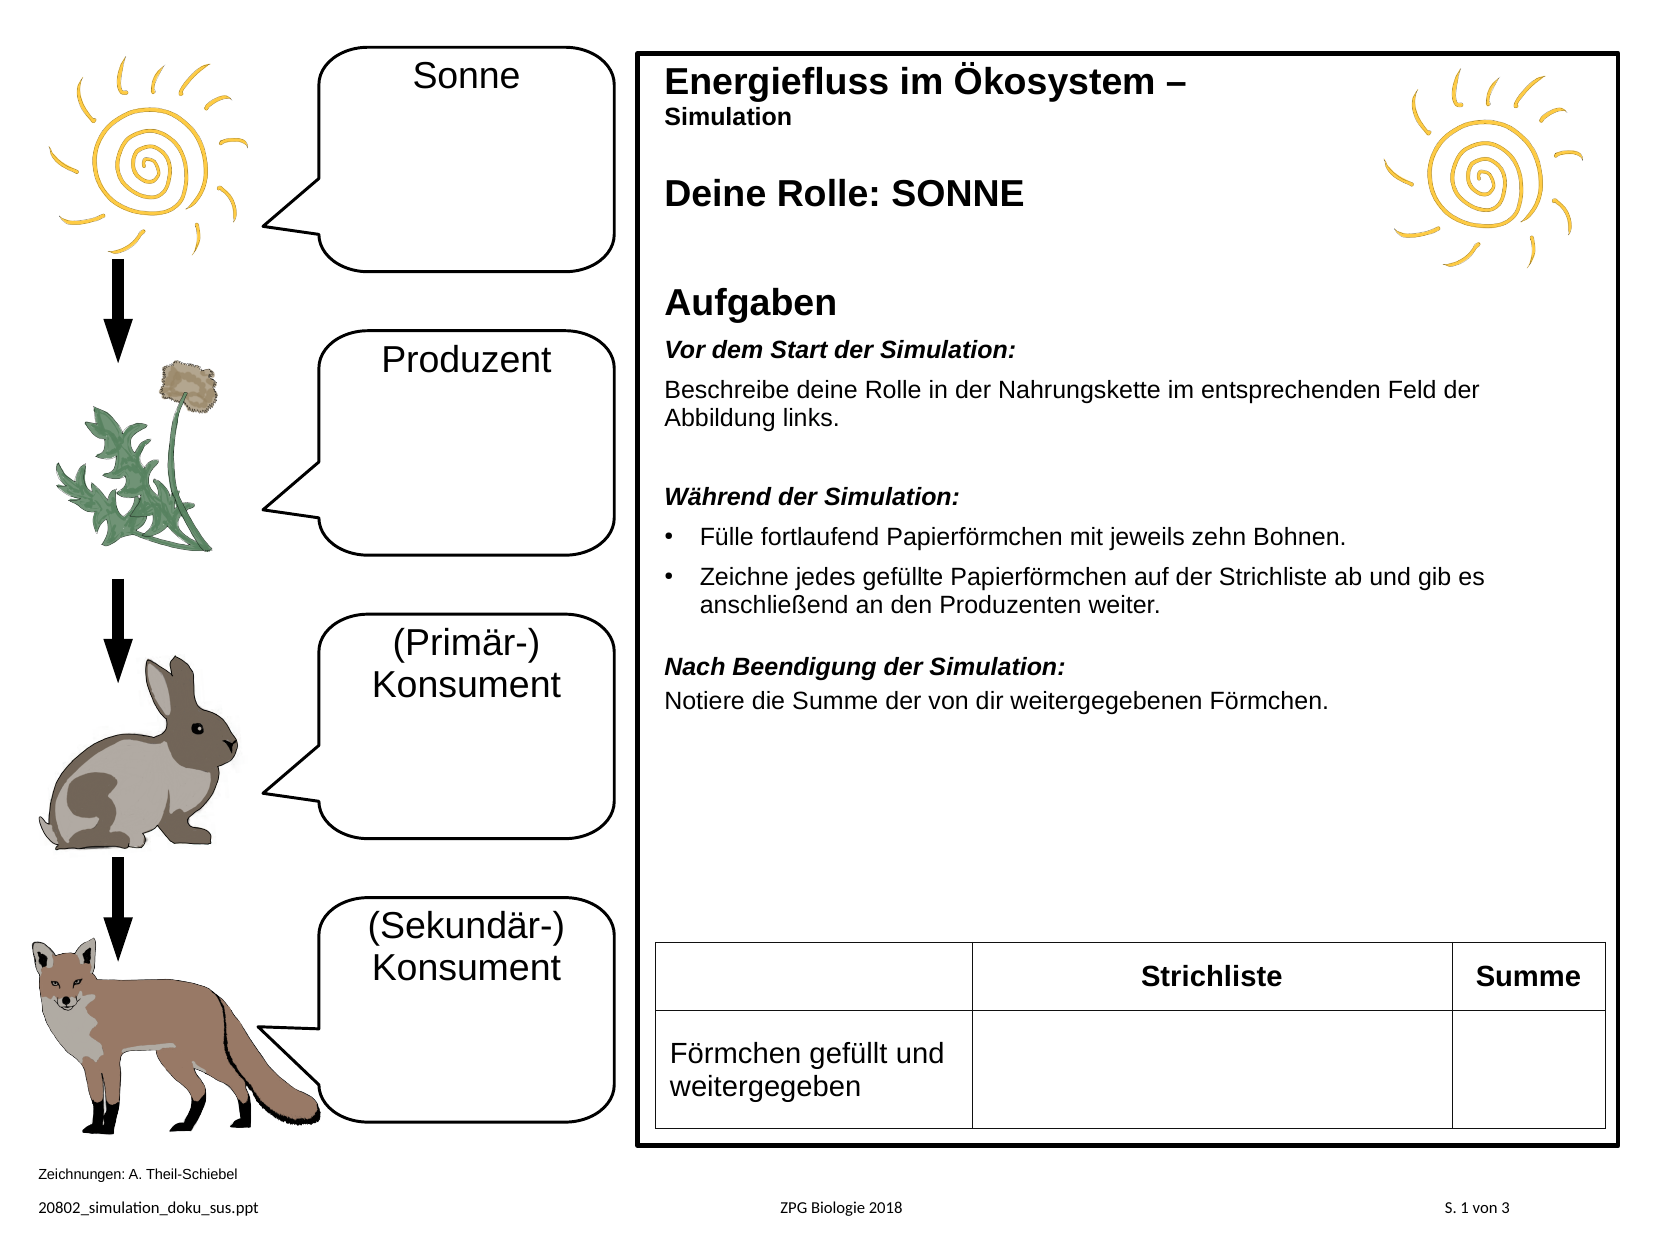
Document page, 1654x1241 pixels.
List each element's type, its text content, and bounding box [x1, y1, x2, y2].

picture [1370, 59, 1595, 274]
text_box (Sekundär-) Konsument [258, 897, 615, 1123]
table_header [656, 943, 972, 1010]
table_cell Förmchen gefüllt und weitergegeben [656, 1011, 972, 1128]
table_cell [1453, 1011, 1605, 1128]
text_box Energiefluss im Ökosystem – Simulation Deine Rolle: SONNE [649, 53, 1335, 223]
table_cell [973, 1011, 1452, 1128]
table_header Summe [1453, 943, 1605, 1010]
text_box (Primär-) Konsument [262, 614, 615, 839]
picture [26, 931, 323, 1140]
text_box Produzent [262, 330, 615, 556]
text_box Sonne [262, 47, 615, 272]
text_box 20802_simulation_doku_sus.ppt ZPG Biologie 2018 S. 1 von 3 [23, 1194, 1630, 1229]
picture [35, 47, 260, 262]
text_box Zeichnungen: A. Theil-Schiebel [23, 1158, 272, 1195]
picture [23, 644, 249, 863]
text_box Aufgaben Vor dem Start der Simulation: Beschreibe deine Rolle in der Nahrungskette im entsprechenden Feld der Abbildung links. Während der Simulation: Fülle fortlaufend Papierförmchen mit jeweils zehn Bohnen. Zeichne jedes gefüllte Papierförmchen auf der Strichliste ab und gib es anschließend an den Produzenten weiter. Nach Beendigung der Simulation: Notiere die Summe der von dir weitergegebenen Förmchen. [649, 274, 1607, 722]
table_header Strichliste [973, 943, 1452, 1010]
picture [47, 358, 225, 556]
